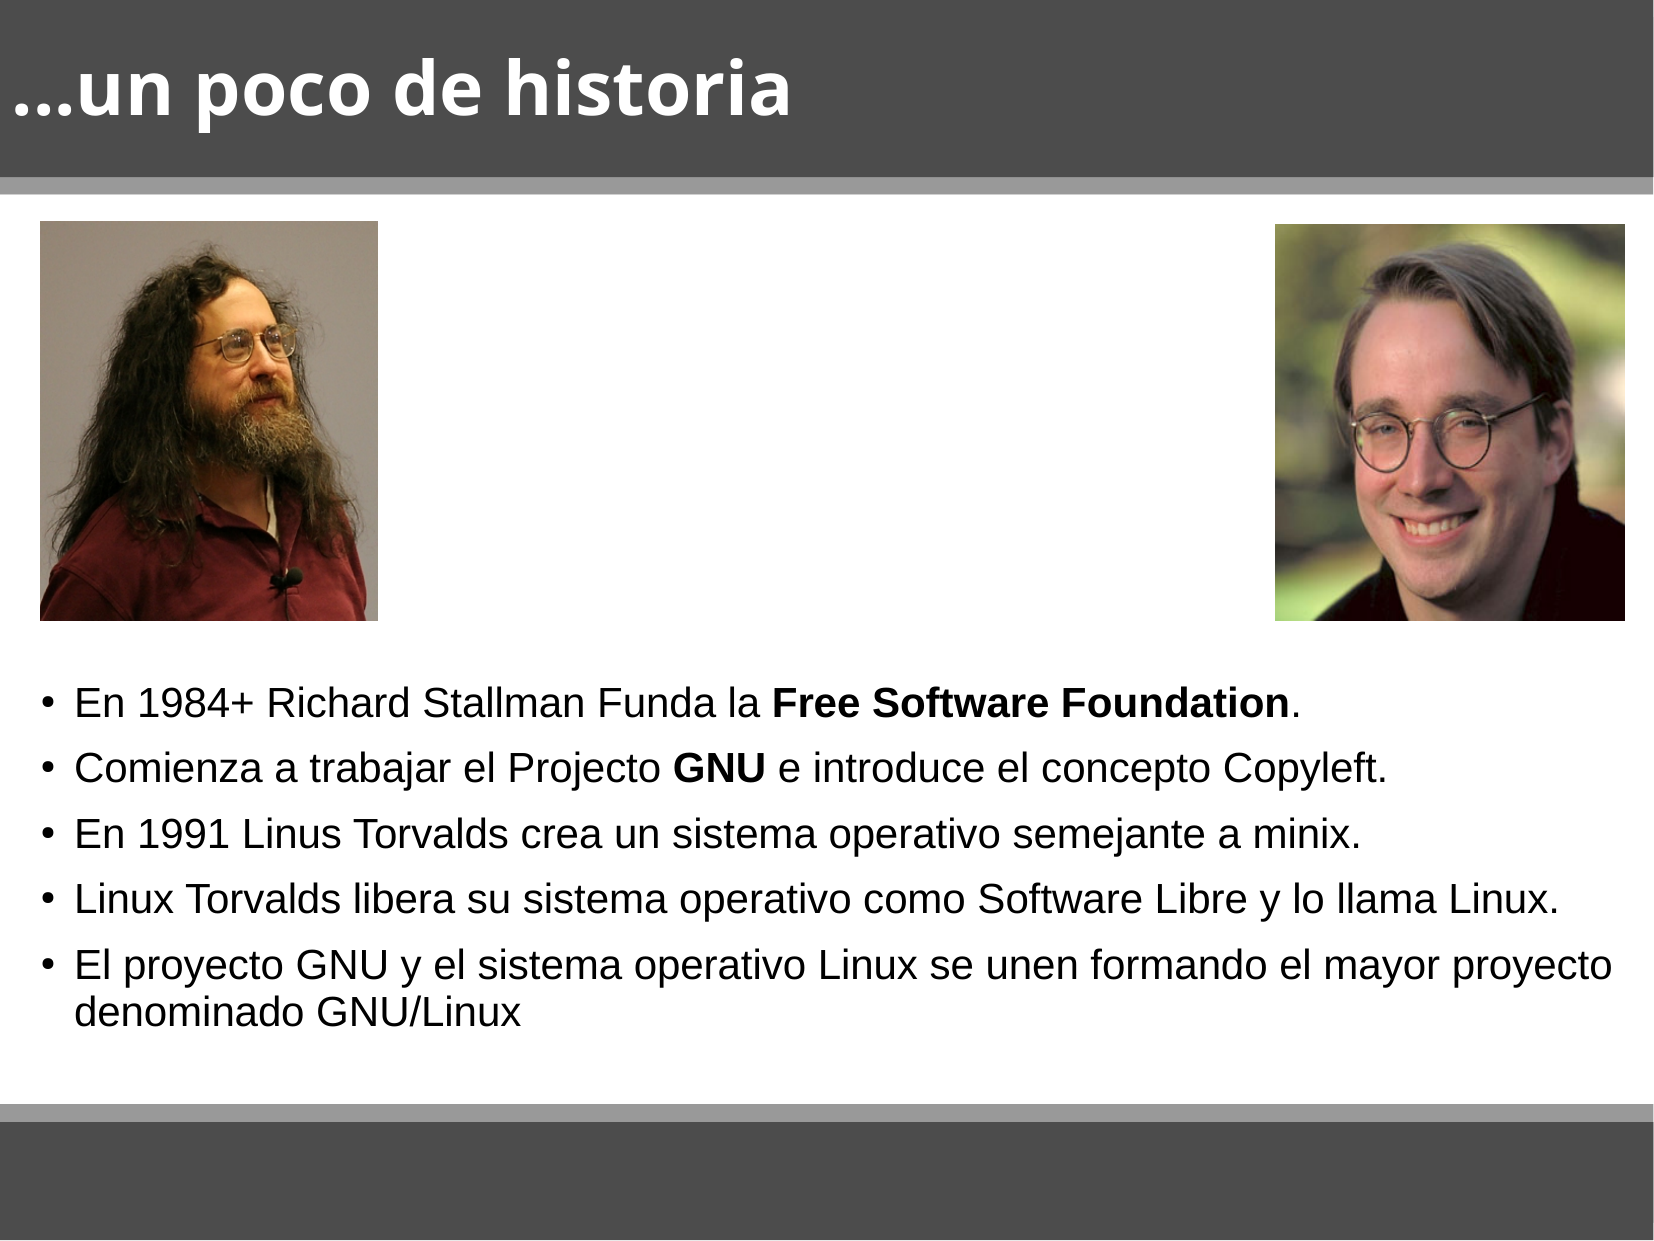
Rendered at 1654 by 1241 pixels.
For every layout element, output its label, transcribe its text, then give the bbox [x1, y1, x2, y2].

picture [1275, 224, 1625, 621]
title ...un poco de historia [11, 15, 1654, 158]
picture [40, 221, 378, 621]
list En 1984+ Richard Stallman Funda la Free Software Foundation. Comienza a trabajar el Projecto GNU e introduce el concepto Copyleft. En 1991 Linus Torvalds crea un sistema operativo semejante a minix. Linux Torvalds libera su sistema operativo como Software Libre y lo llama Linux. El proyecto GNU y el sistema operativo Linux se unen formando el mayor proyecto denominado GNU/Linux [29, 679, 1625, 1044]
